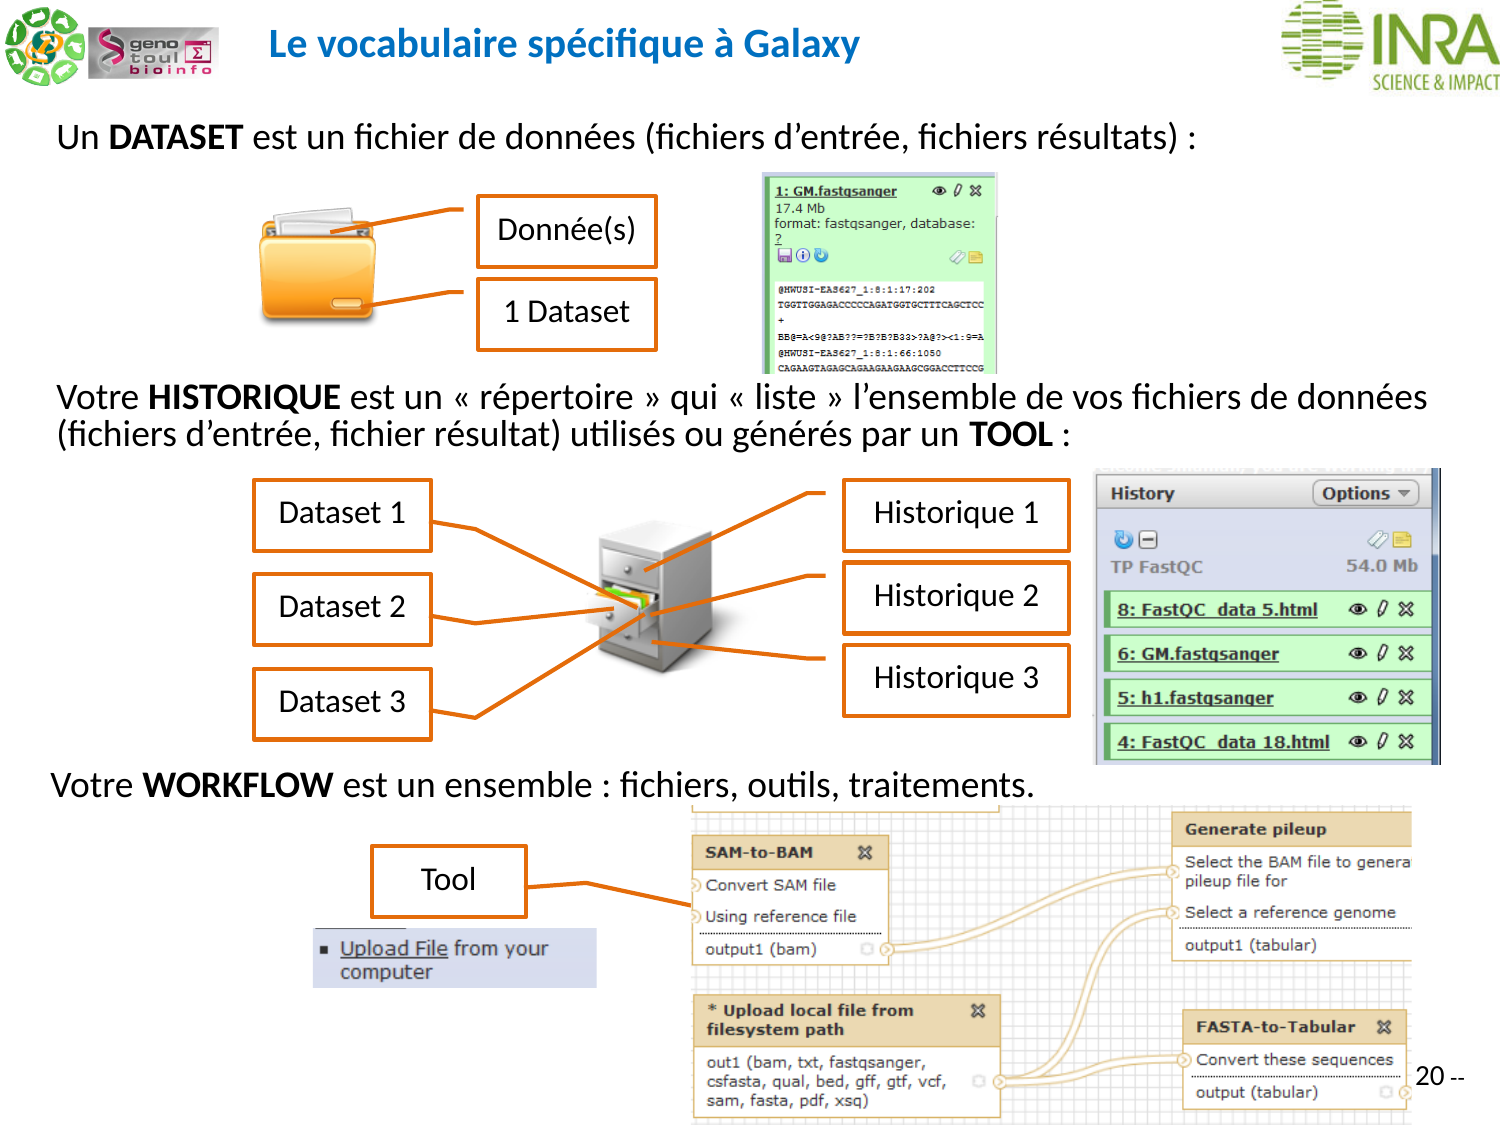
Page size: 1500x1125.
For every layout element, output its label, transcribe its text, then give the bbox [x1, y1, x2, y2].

text_box Donnée(s) [478, 196, 656, 267]
picture [1092, 468, 1441, 765]
picture [312, 928, 597, 988]
text_box Dataset 2 [254, 574, 431, 645]
text_box Votre WORKFLOW est un ensemble : fichiers, outils, traitements. [35, 761, 1500, 824]
text_box Le vocabulaire spécifique à Galaxy [253, 19, 1270, 86]
text_box Dataset 3 [254, 669, 431, 740]
text_box Votre HISTORIQUE est un « répertoire » qui « liste » l’ensemble de vos fichiers de données (fichiers d’entrée, fichier résultat) utilisés ou générés par un TOOL : [41, 373, 1459, 482]
picture [572, 503, 762, 693]
picture [690, 805, 1412, 1125]
picture [761, 172, 999, 374]
text_box Historique 1 [844, 480, 1069, 551]
text_box 1 Dataset [478, 279, 656, 350]
text_box Tool [372, 846, 526, 917]
text_box Dataset 1 [254, 480, 431, 551]
text_box Historique 3 [844, 645, 1069, 716]
picture [253, 208, 384, 338]
text_box Historique 2 [844, 563, 1069, 633]
text_box Un DATASET est un fichier de données (fichiers d’entrée, fichiers résultats) : [41, 113, 1394, 176]
